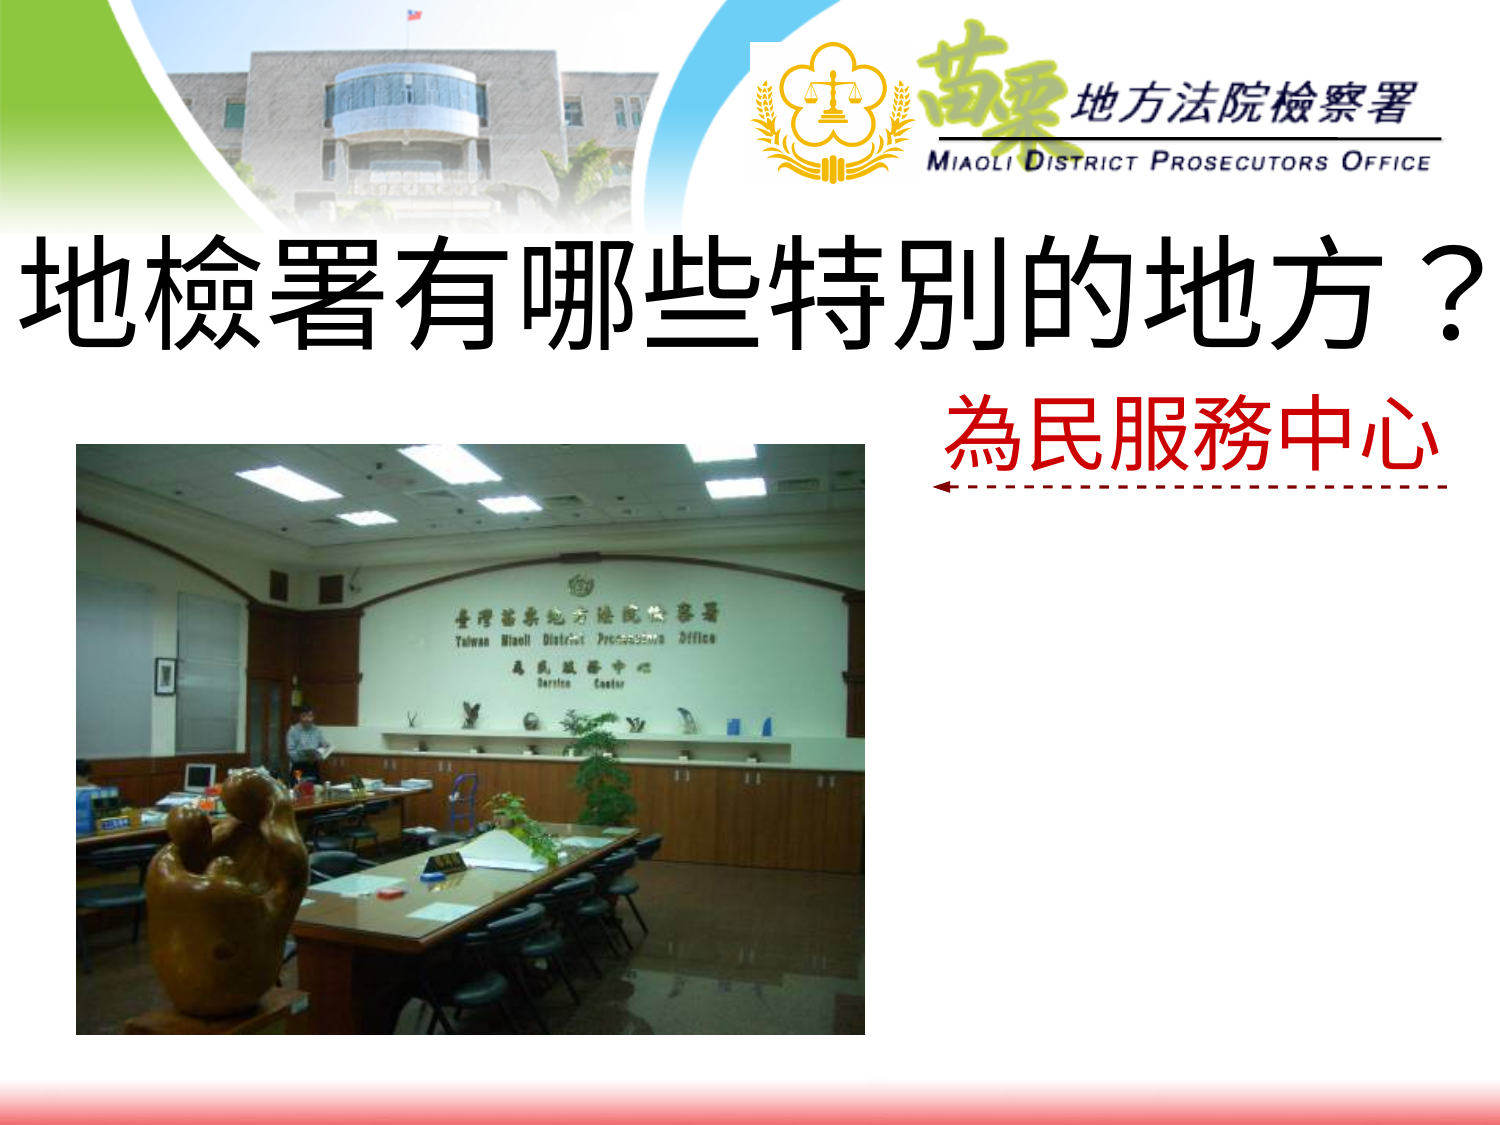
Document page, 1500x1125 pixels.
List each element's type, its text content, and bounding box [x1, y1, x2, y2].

picture [0, 444, 1500, 1125]
text_box 為民服務中心 [927, 373, 1457, 489]
text_box 地檢署有哪些特別的地方？ [0, 208, 1500, 374]
